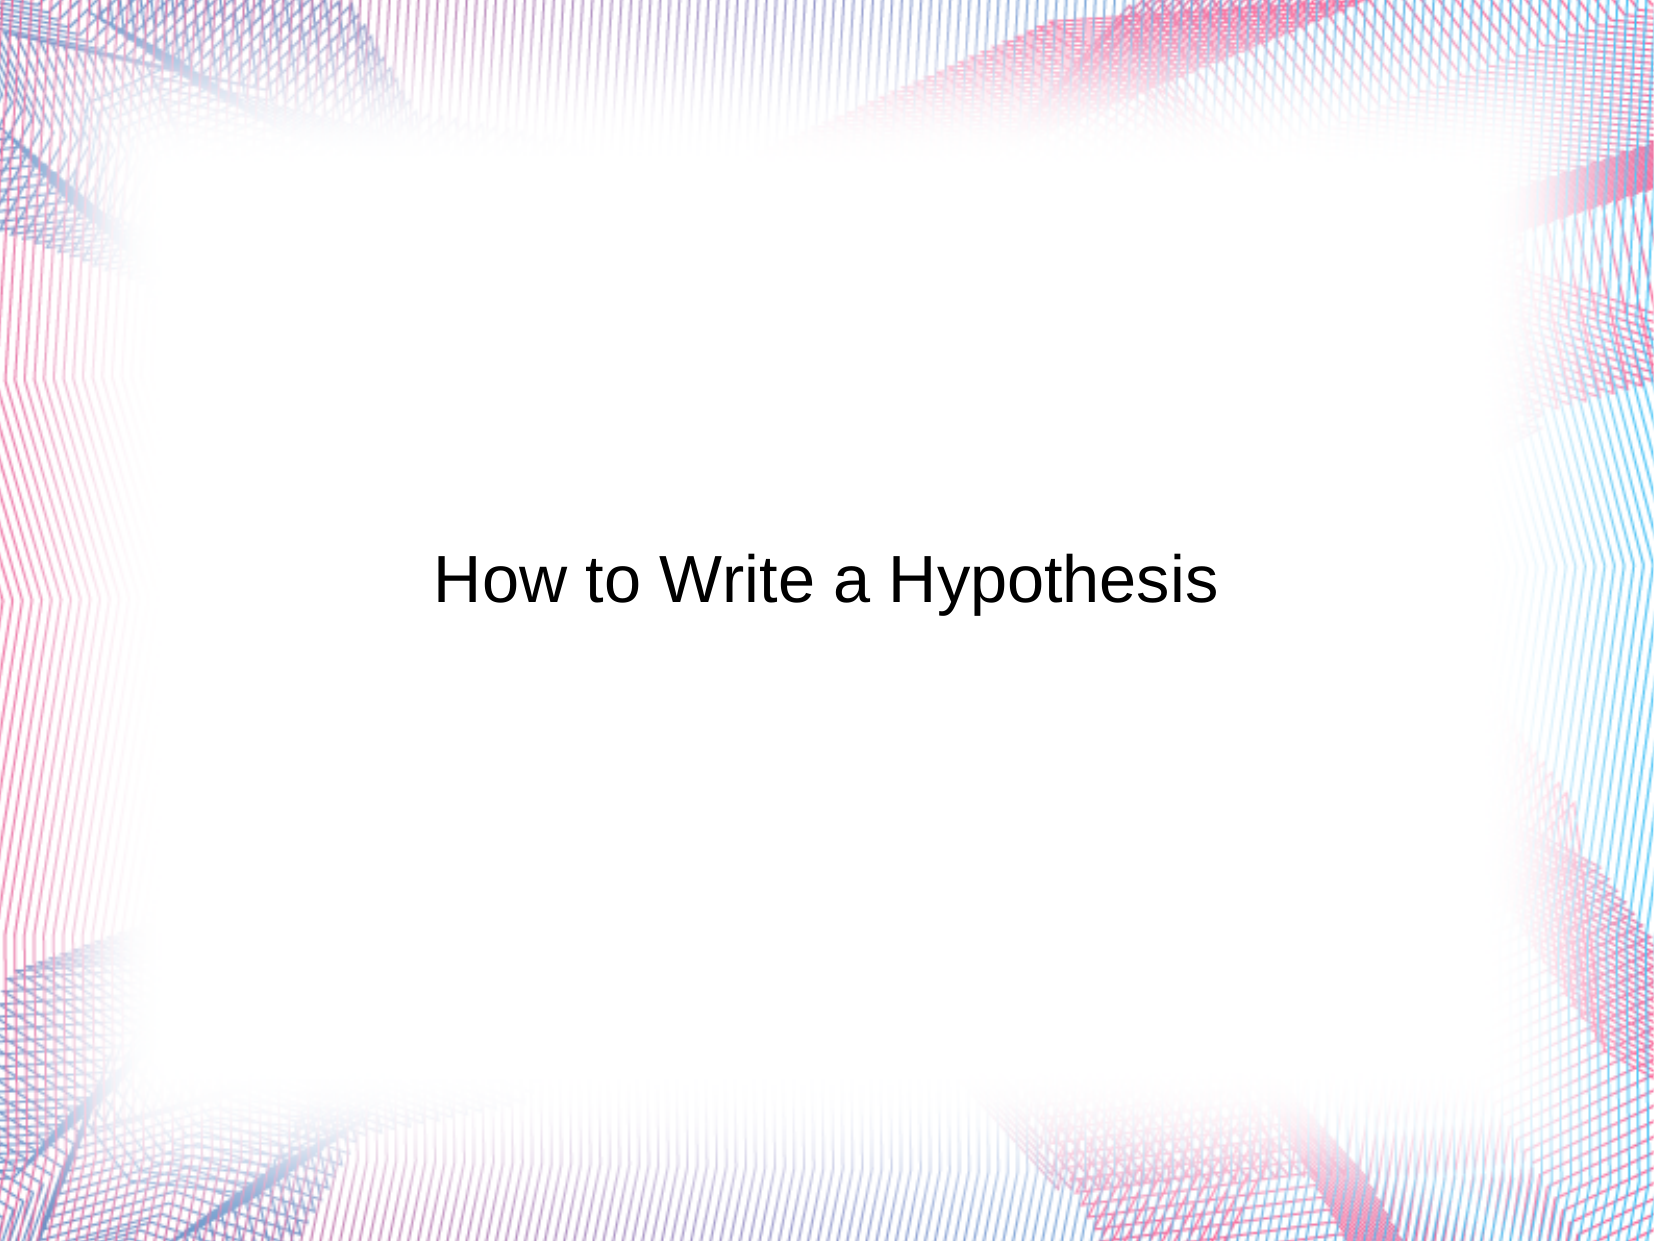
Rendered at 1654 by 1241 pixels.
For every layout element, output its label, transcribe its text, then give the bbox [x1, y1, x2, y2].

subtitle How to Write a Hypothesis [82, 49, 1571, 1109]
picture [0, 0, 1654, 1241]
